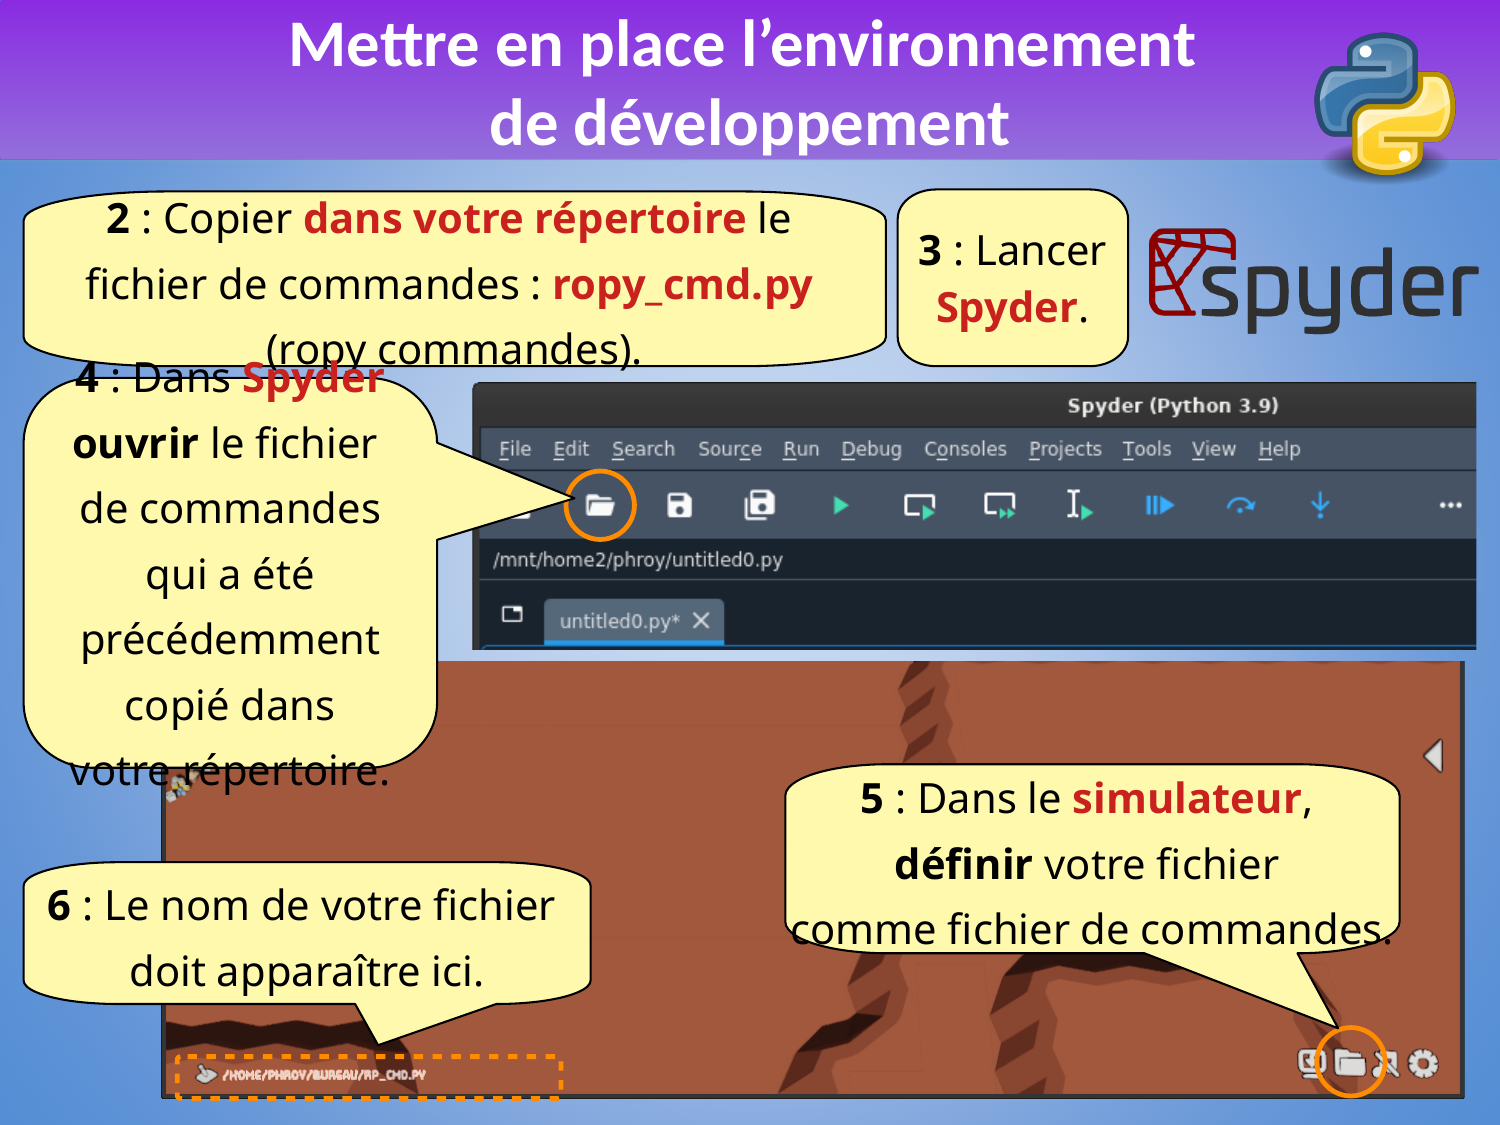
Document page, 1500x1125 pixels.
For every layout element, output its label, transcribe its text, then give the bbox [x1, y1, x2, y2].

text_box 4 : Dans Spyder ouvrir le fichier de commandes qui a été précédemment copié dans votre répertoire. [23, 377, 575, 768]
text_box 2 : Copier dans votre répertoire le fichier de commandes : ropy_cmd.py (ropy commandes). [23, 191, 886, 367]
text_box 5 : Dans le simulateur, définir votre fichier comme fichier de commandes. [785, 764, 1400, 1029]
picture [0, 29, 1500, 1125]
text_box Mettre en place l’environnement de développement [0, 0, 1500, 159]
text_box 6 : Le nom de votre fichier doit apparaître ici. [23, 862, 591, 1046]
text_box 3 : Lancer Spyder. [897, 189, 1129, 367]
